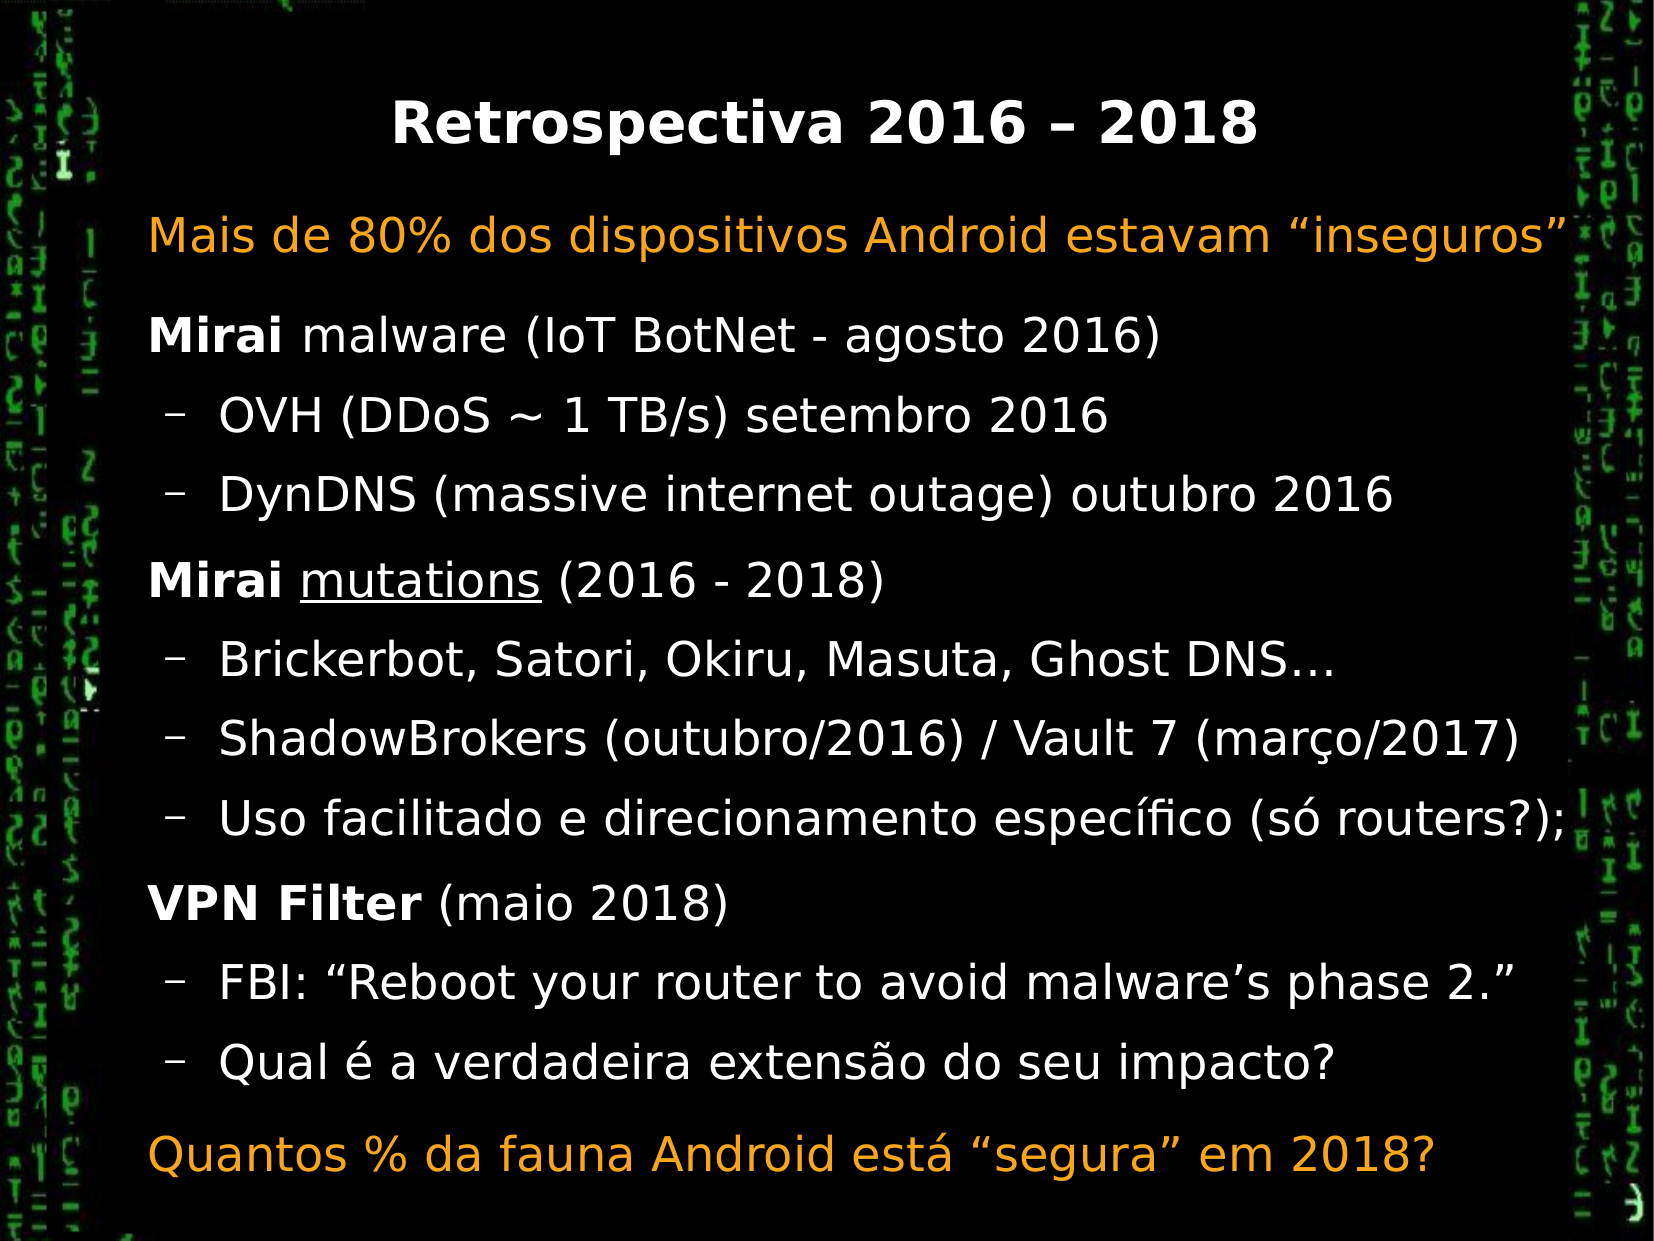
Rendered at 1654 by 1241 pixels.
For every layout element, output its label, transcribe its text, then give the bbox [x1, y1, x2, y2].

picture [0, 0, 1654, 1241]
title Retrospectiva 2016 – 2018 [117, 37, 1554, 207]
list Mais de 80% dos dispositivos Android estavam “inseguros” Mirai malware (IoT BotNet - agosto 2016) OVH (DDoS ~ 1 TB/s) setembro 2016 DynDNS (massive internet outage) outubro 2016 Mirai mutations (2016 - 2018) Brickerbot, Satori, Okiru, Masuta, Ghost DNS… ShadowBrokers (outubro/2016) / Vault 7 (março/2017) Uso facilitado e direcionamento específico (só routers?); VPN Filter (maio 2018) FBI: “Reboot your router to avoid malware’s phase 2.” Qual é a verdadeira extensão do seu impacto? Quantos % da fauna Android está “segura” em 2018? [76, 207, 1635, 1186]
